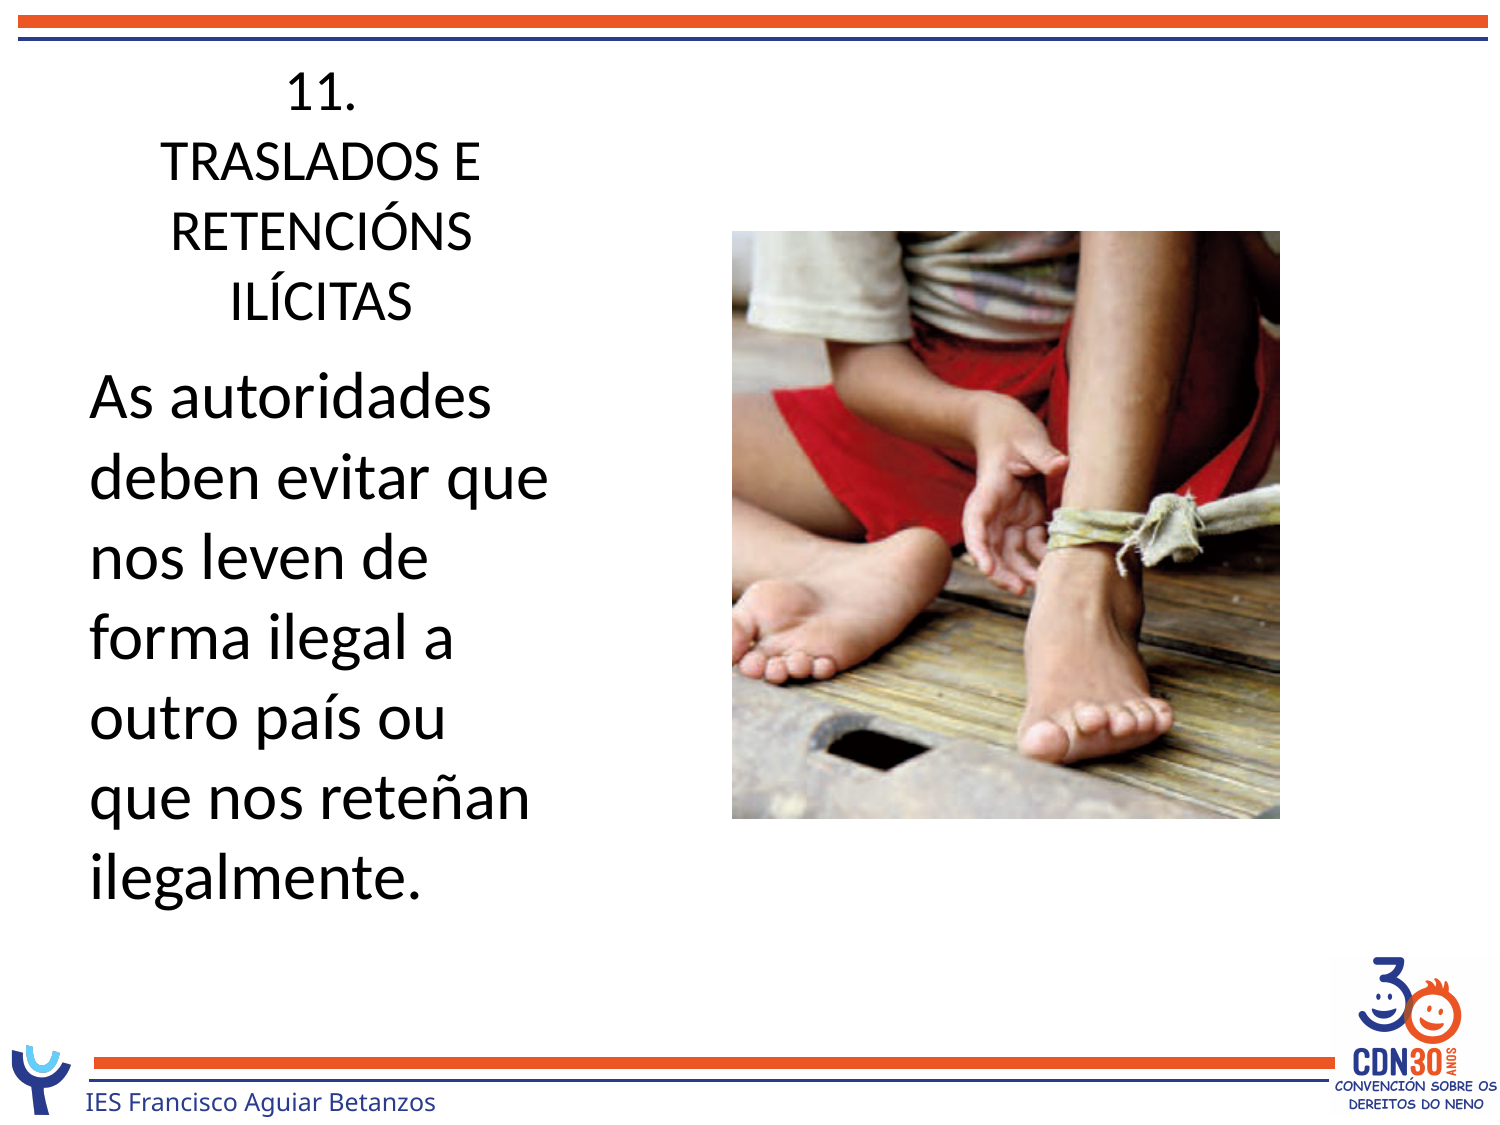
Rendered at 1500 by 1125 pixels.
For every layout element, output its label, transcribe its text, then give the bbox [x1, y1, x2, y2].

picture [1330, 956, 1500, 1115]
title 11. TRASLADOS E RETENCIÓNS ILÍCITAS [75, 44, 569, 235]
list As autoridades deben evitar que nos leven de forma ilegal a outro país ou que nos reteñan ilegalmente. [75, 235, 569, 1005]
picture [732, 231, 1280, 819]
picture [11, 1045, 71, 1115]
